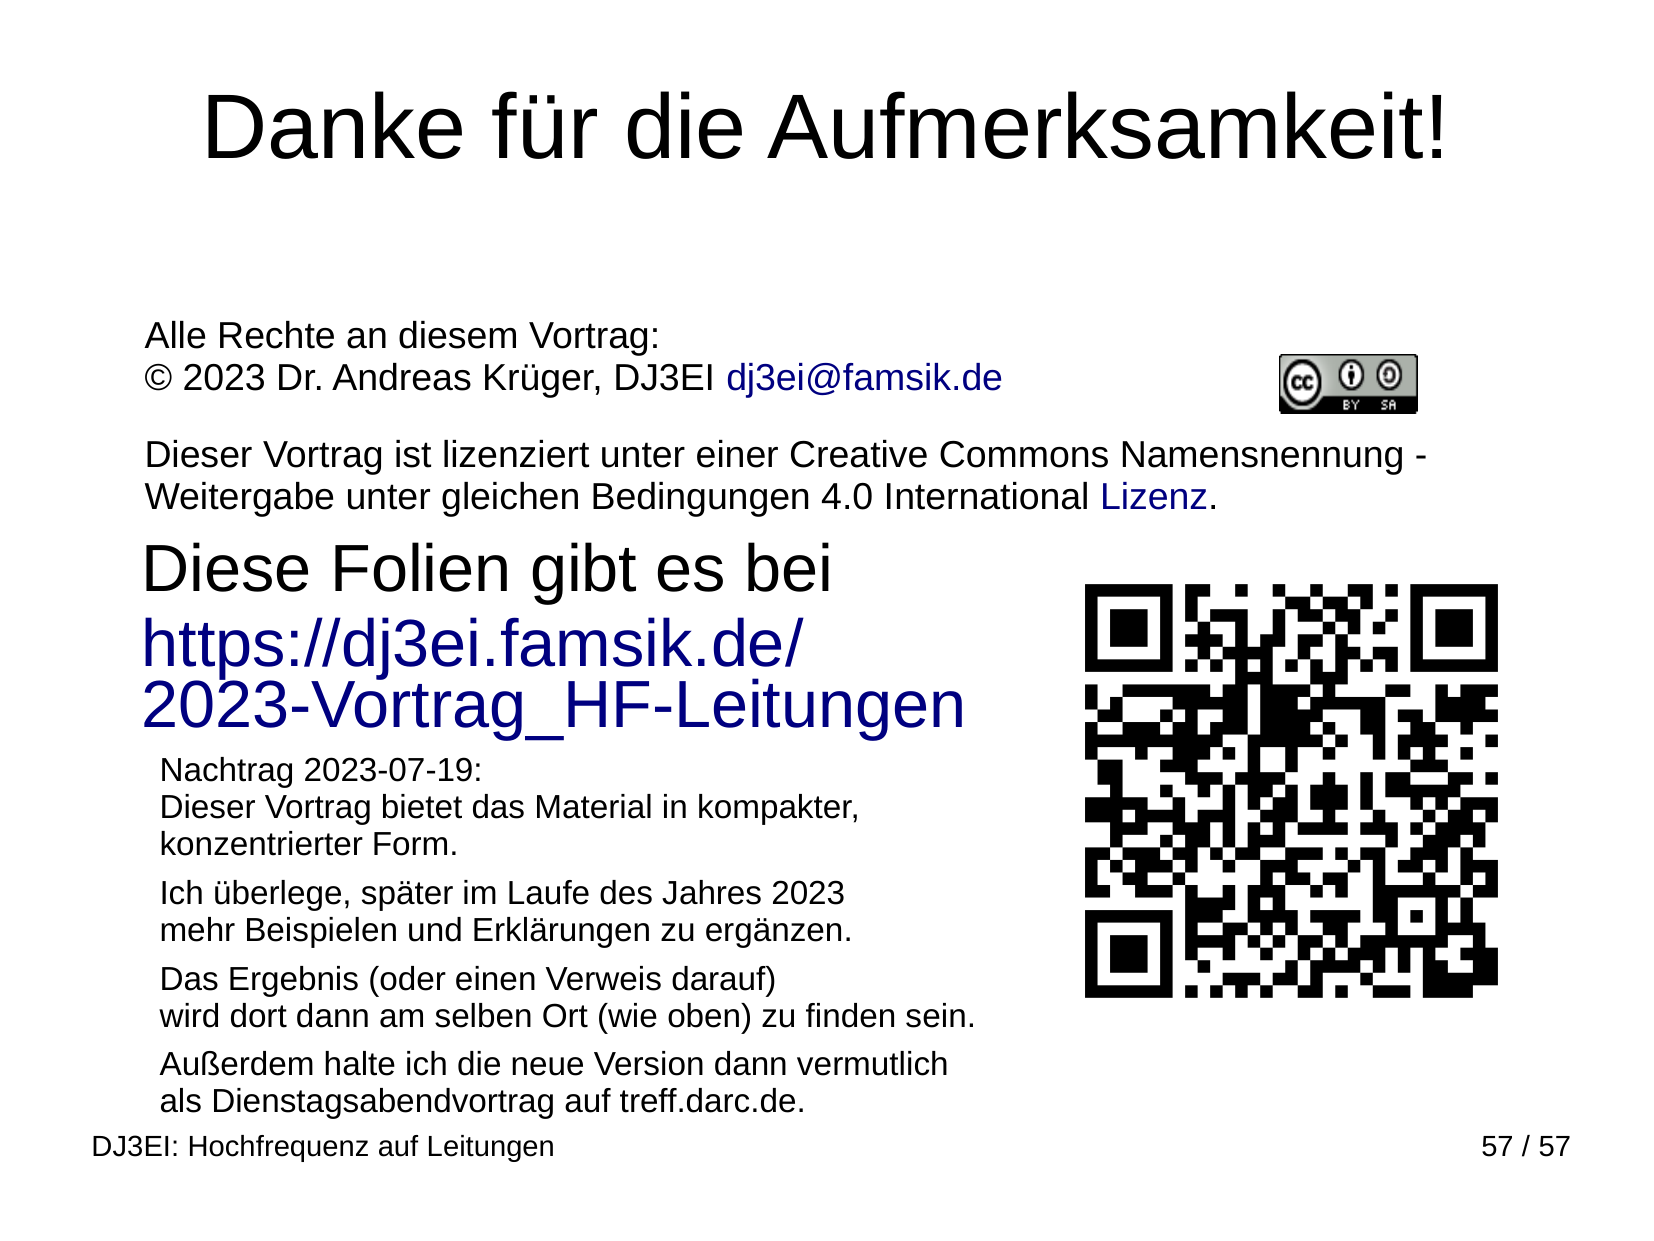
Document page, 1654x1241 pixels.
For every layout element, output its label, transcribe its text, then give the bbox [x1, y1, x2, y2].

text_box Alle Rechte an diesem Vortrag: © 2023 Dr. Andreas Krüger, DJ3EI dj3ei@famsik.de Dieser Vortrag ist lizenziert unter einer Creative Commons Namensnennung - Weitergabe unter gleichen Bedingungen 4.0 International Lizenz. [129, 307, 1583, 526]
picture [1035, 534, 1548, 1048]
list Diese Folien gibt es bei https://dj3ei.famsik.de/ 2023-Vortrag_HF-Leitungen [70, 531, 969, 768]
title Danke für die Aufmerksamkeit! [82, 49, 1571, 308]
text_box Nachtrag 2023-07-19: Dieser Vortrag bietet das Material in kompakter, konzentrierter Form. Ich überlege, später im Laufe des Jahres 2023 mehr Beispielen und Erklärungen zu ergänzen. Das Ergebnis (oder einen Verweis darauf) wird dort dann am selben Ort (wie oben) zu finden sein. Außerdem halte ich die neue Version dann vermutlich als Dienstagsabendvortrag auf treff.darc.de. [144, 743, 1017, 1128]
picture [1279, 354, 1418, 414]
